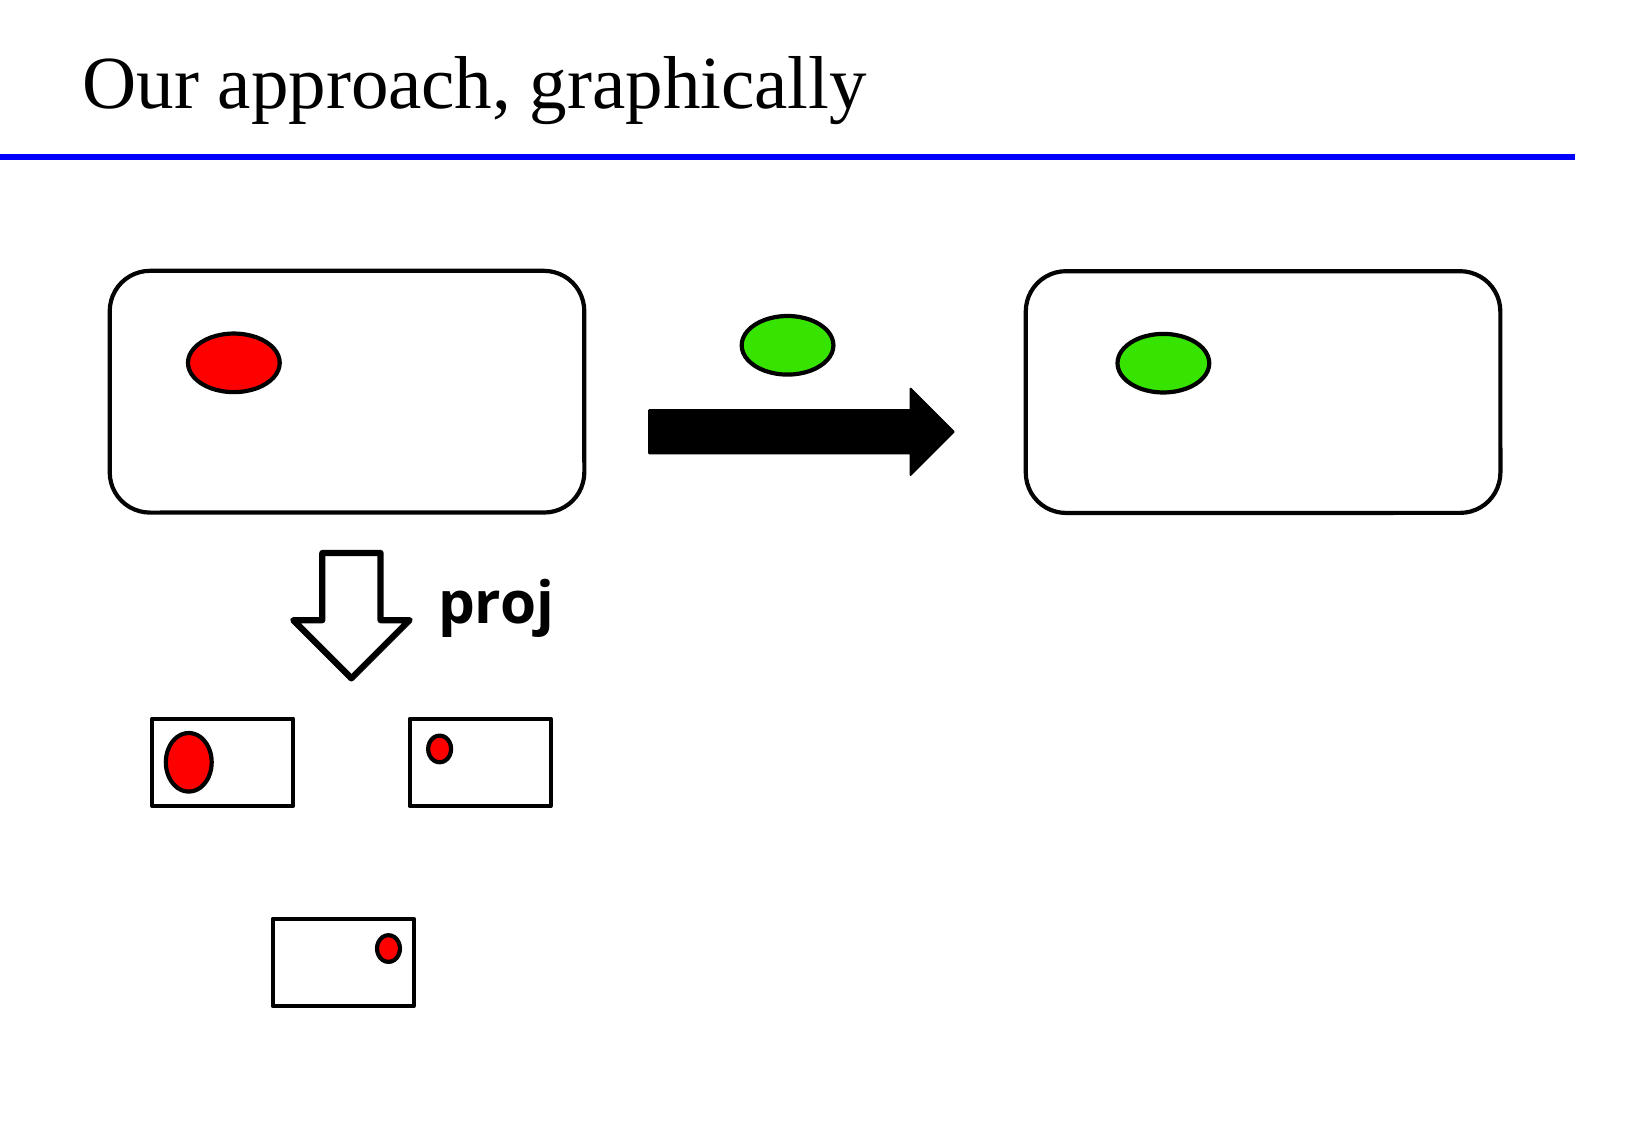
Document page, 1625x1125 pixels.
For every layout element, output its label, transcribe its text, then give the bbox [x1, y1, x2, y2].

text_box proj [423, 557, 569, 643]
list [67, 198, 1546, 1061]
text_box [741, 316, 834, 375]
text_box [165, 732, 212, 792]
title Our approach, graphically [67, 27, 1544, 131]
text_box [187, 333, 280, 393]
text_box [649, 388, 954, 475]
text_box [1117, 333, 1210, 393]
text_box [428, 735, 452, 763]
text_box [377, 935, 400, 962]
